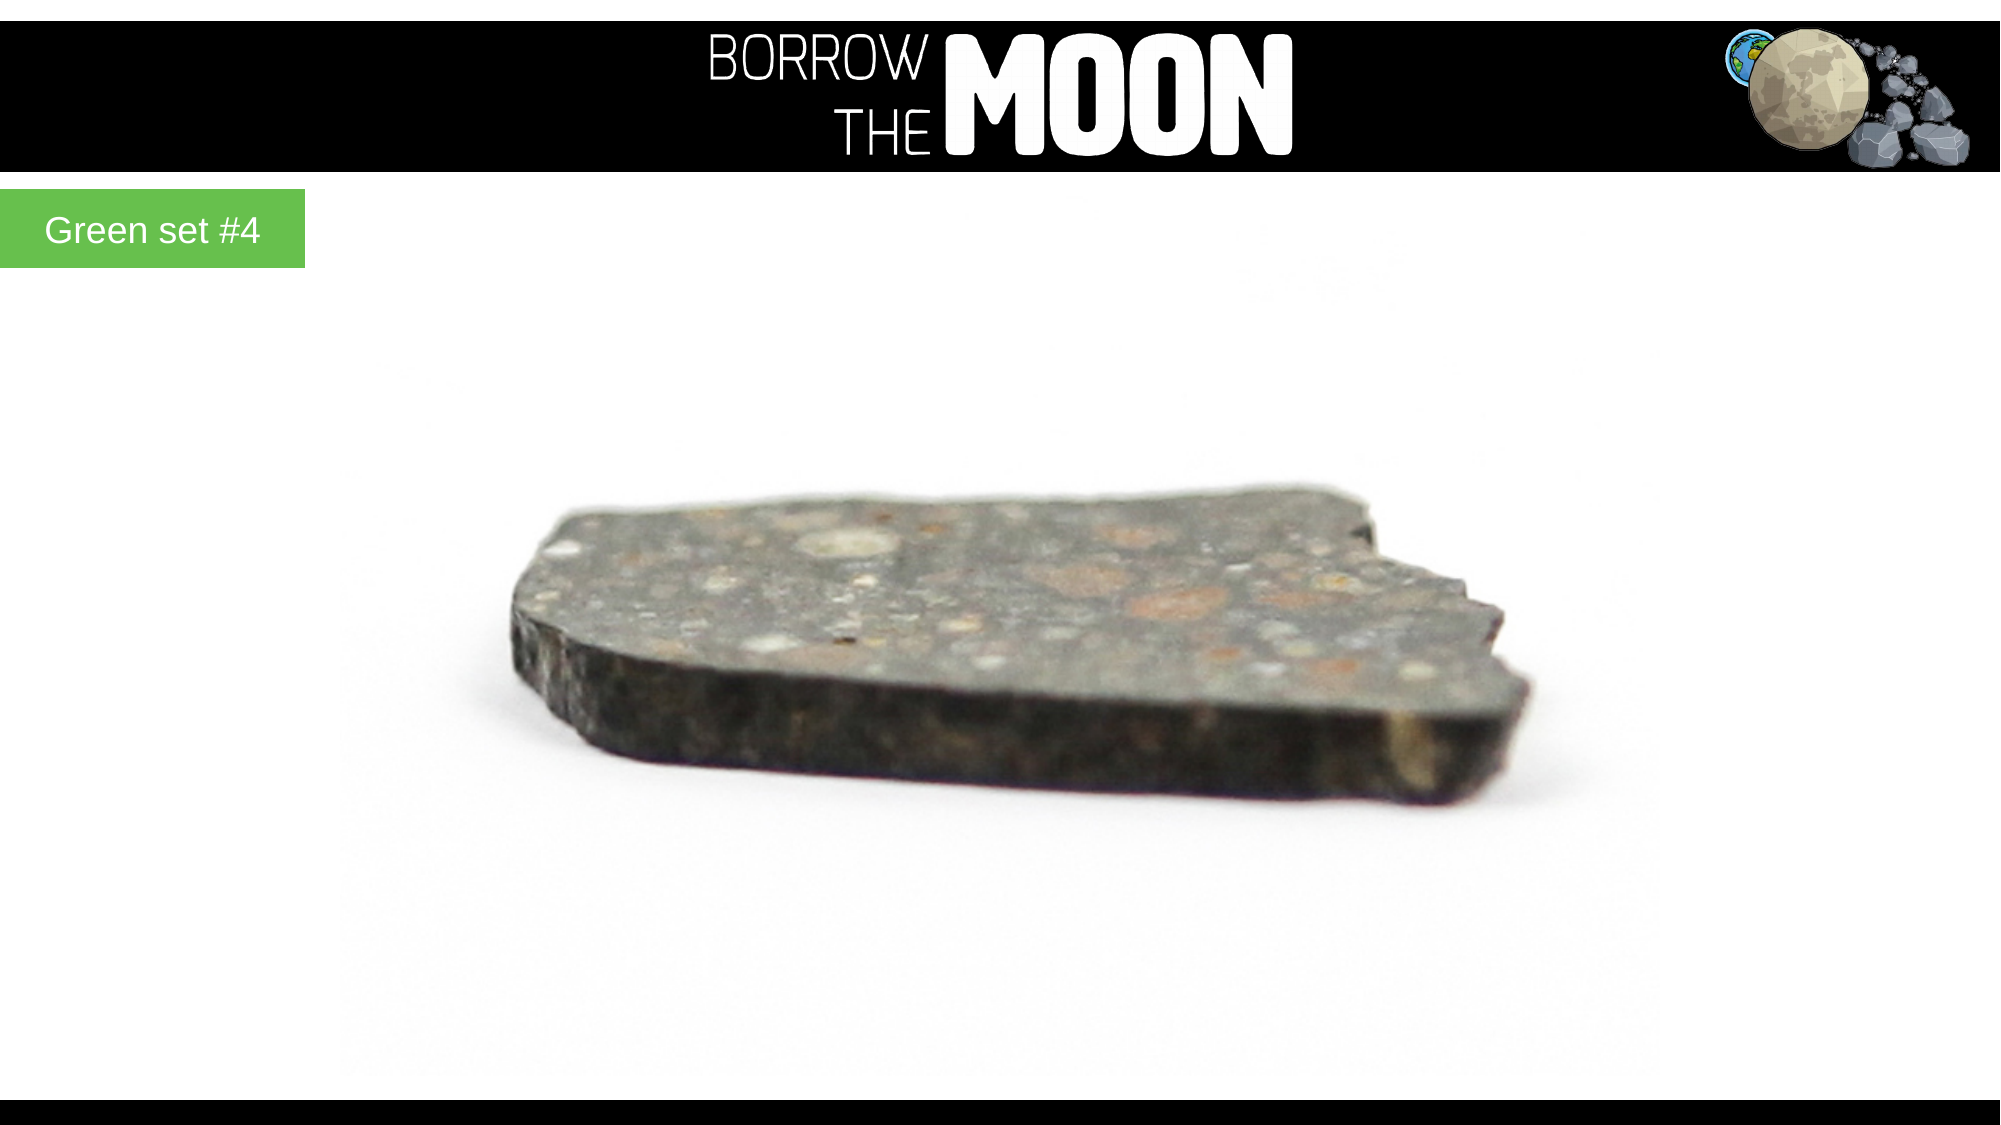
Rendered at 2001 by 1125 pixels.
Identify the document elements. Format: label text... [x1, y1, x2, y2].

picture [340, 196, 1660, 1076]
text_box Green set #4 [0, 189, 305, 268]
